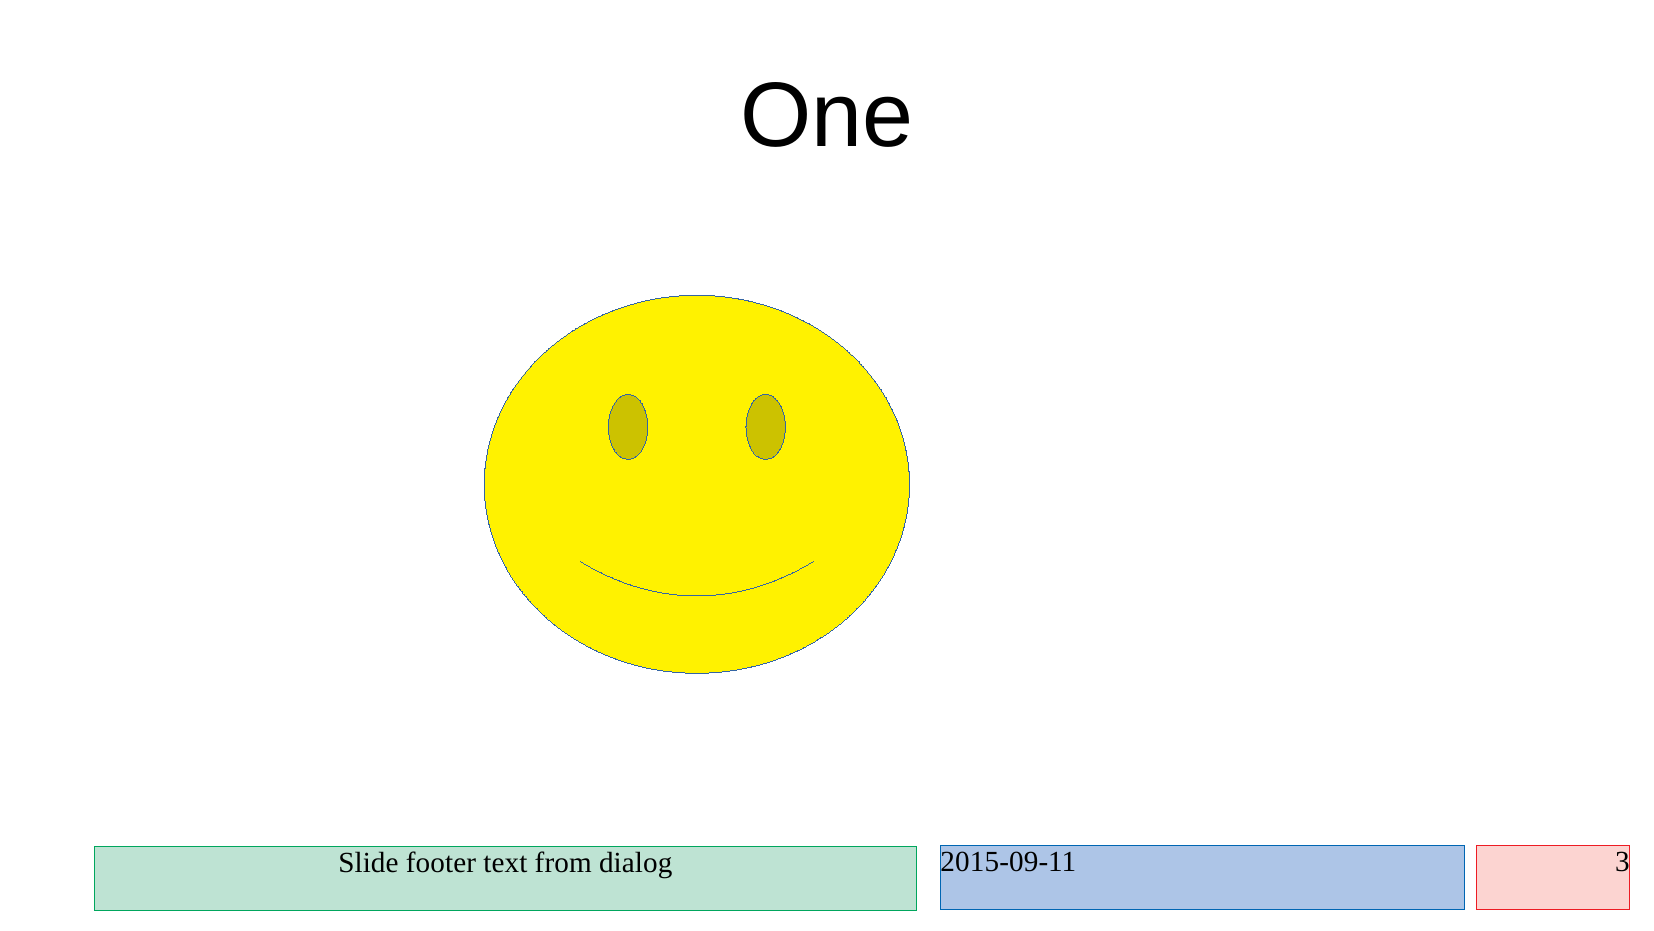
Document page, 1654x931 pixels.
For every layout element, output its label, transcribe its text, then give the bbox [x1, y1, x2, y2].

title One [82, 37, 1571, 193]
text_box [484, 295, 910, 674]
